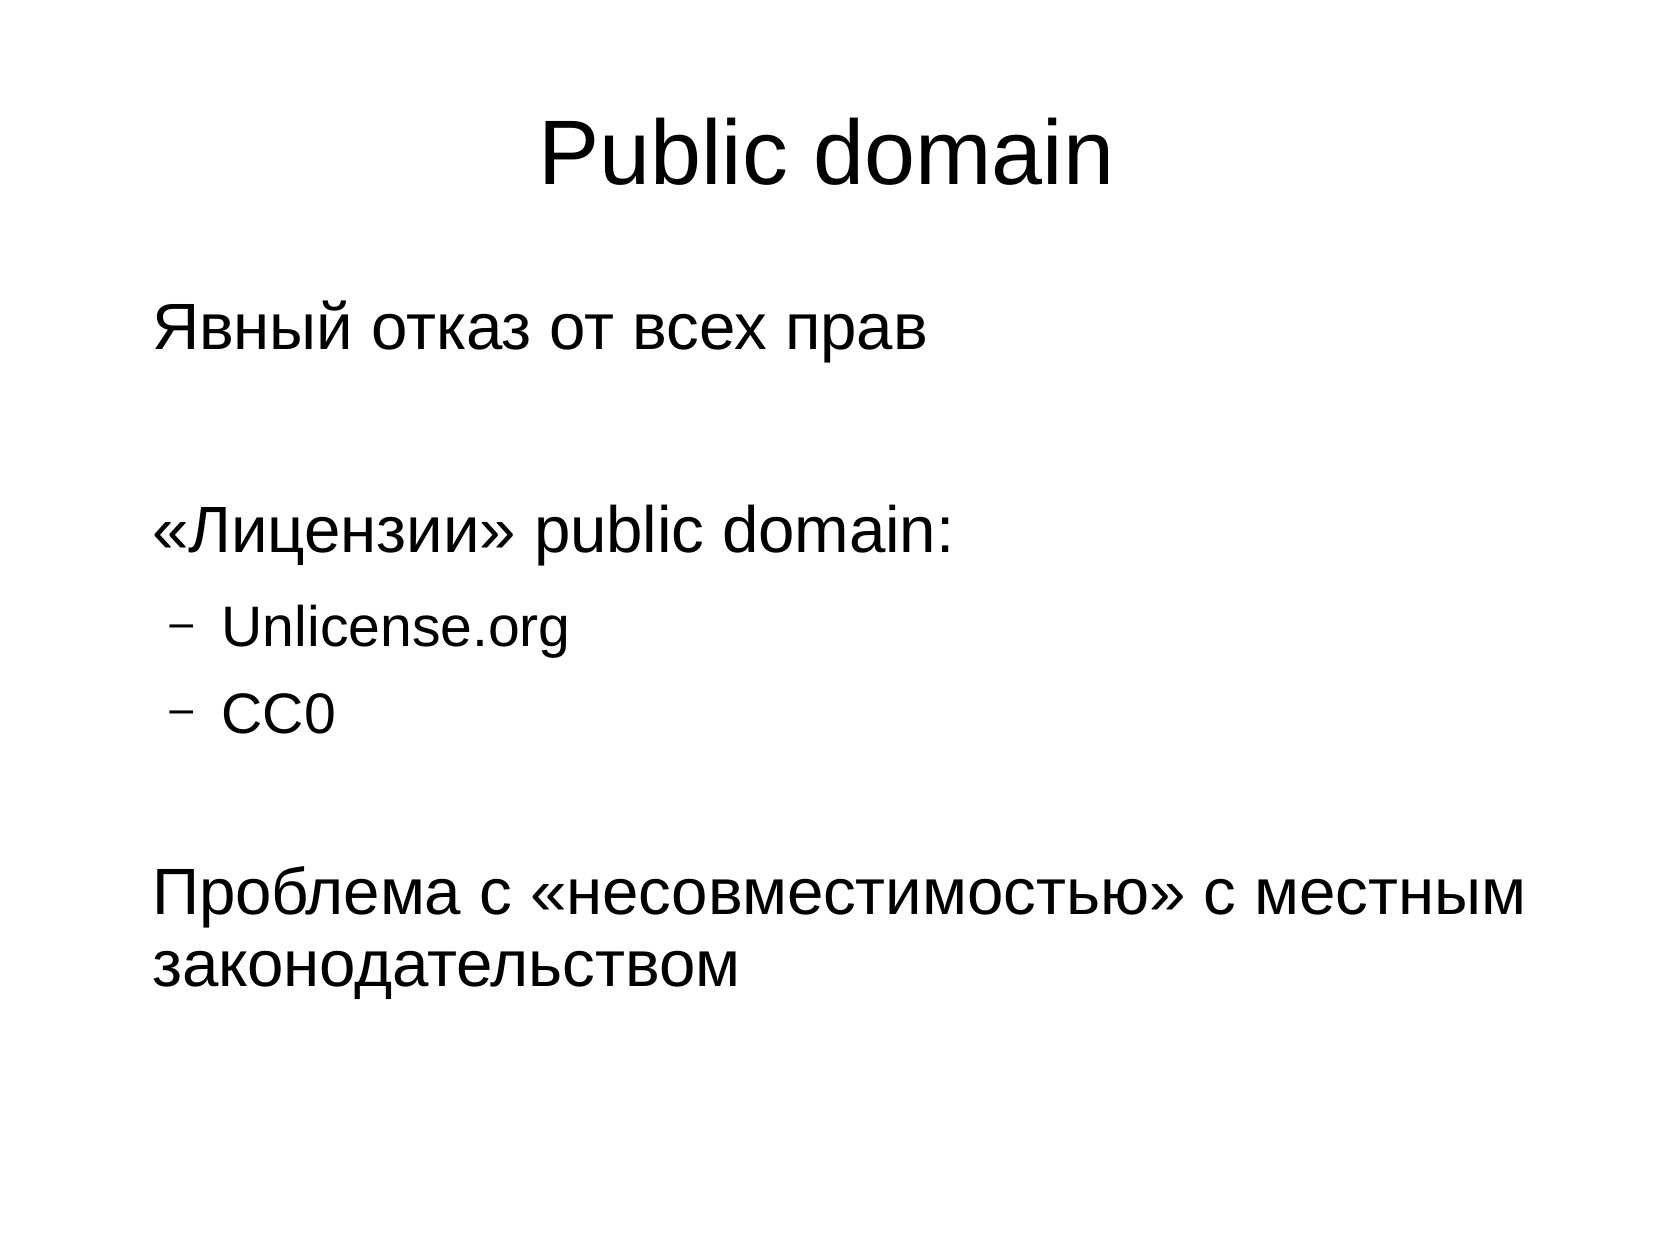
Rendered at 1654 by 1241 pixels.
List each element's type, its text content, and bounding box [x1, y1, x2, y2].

list Явный отказ от всех прав «Лицензии» public domain: Unlicense.org CC0 Проблема с «несовместимостью» с местным законодательством [82, 290, 1571, 1010]
title Public domain [82, 49, 1571, 257]
